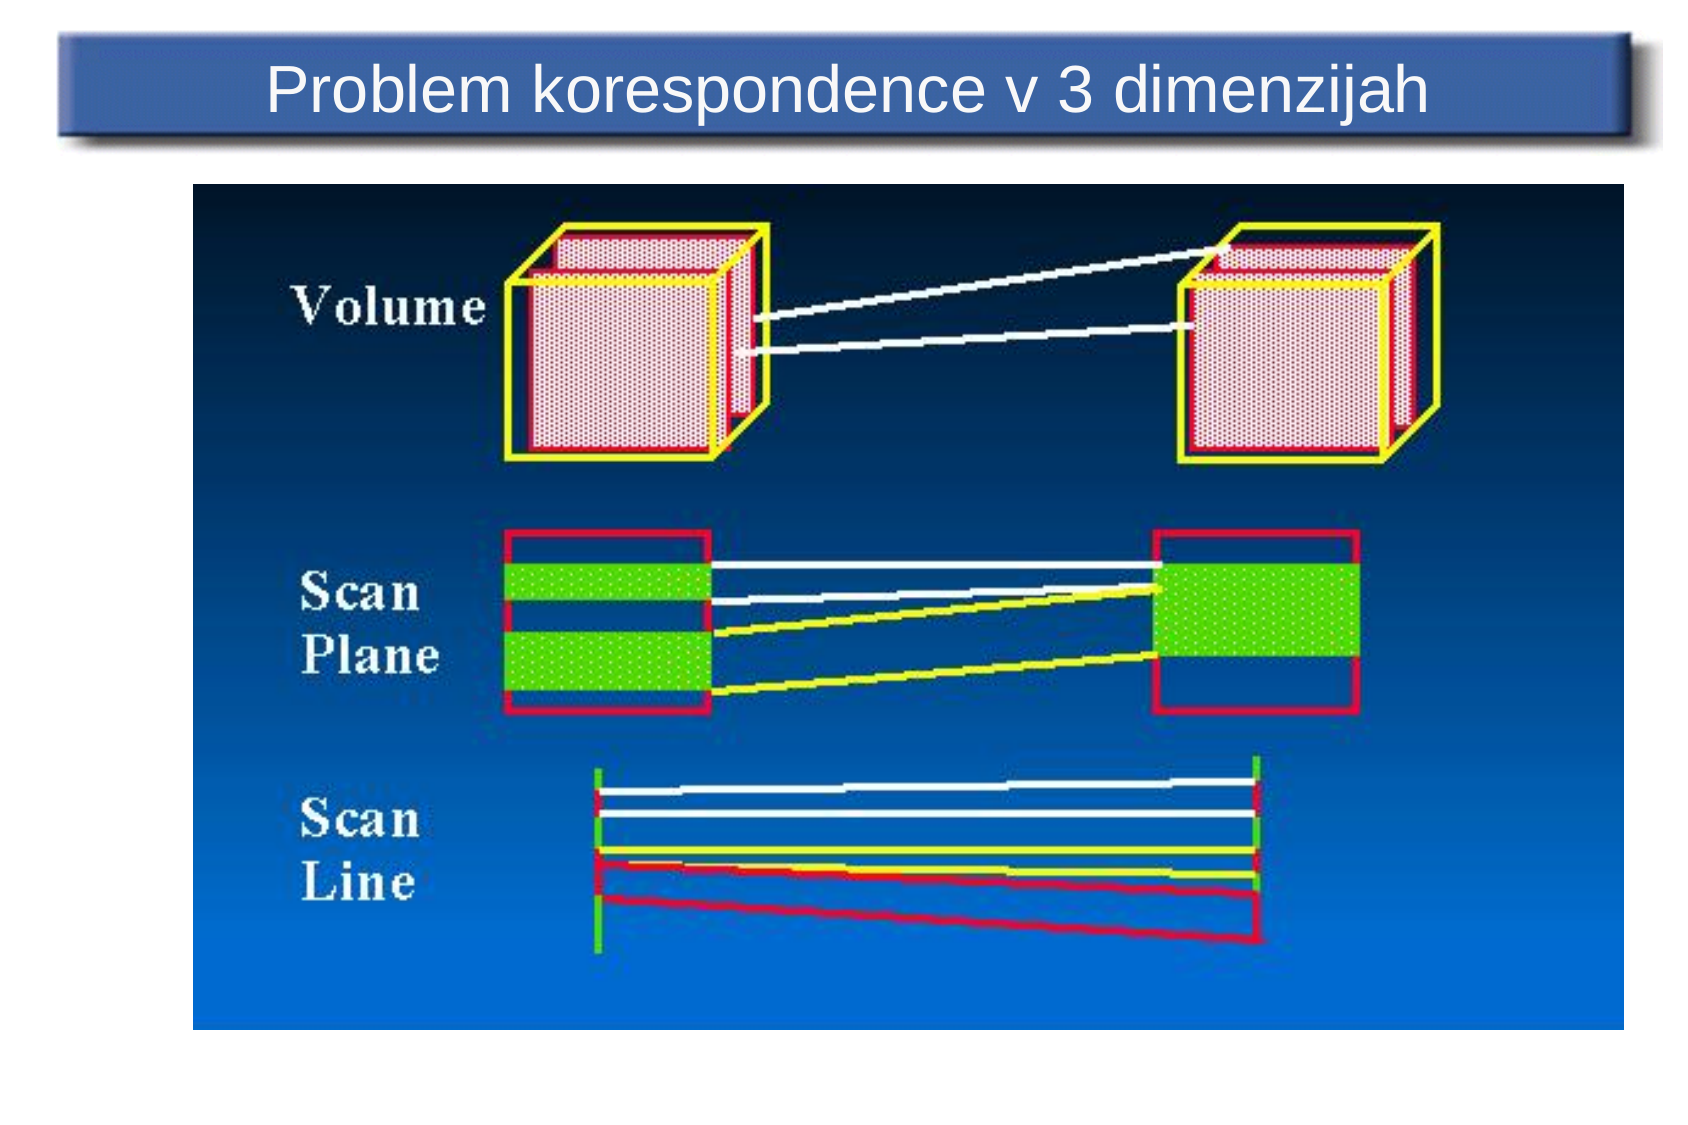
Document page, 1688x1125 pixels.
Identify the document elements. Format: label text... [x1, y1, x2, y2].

title Problem korespondence v 3 dimenzijah [188, 23, 1509, 149]
picture [193, 184, 1624, 1030]
picture [56, 29, 1663, 156]
